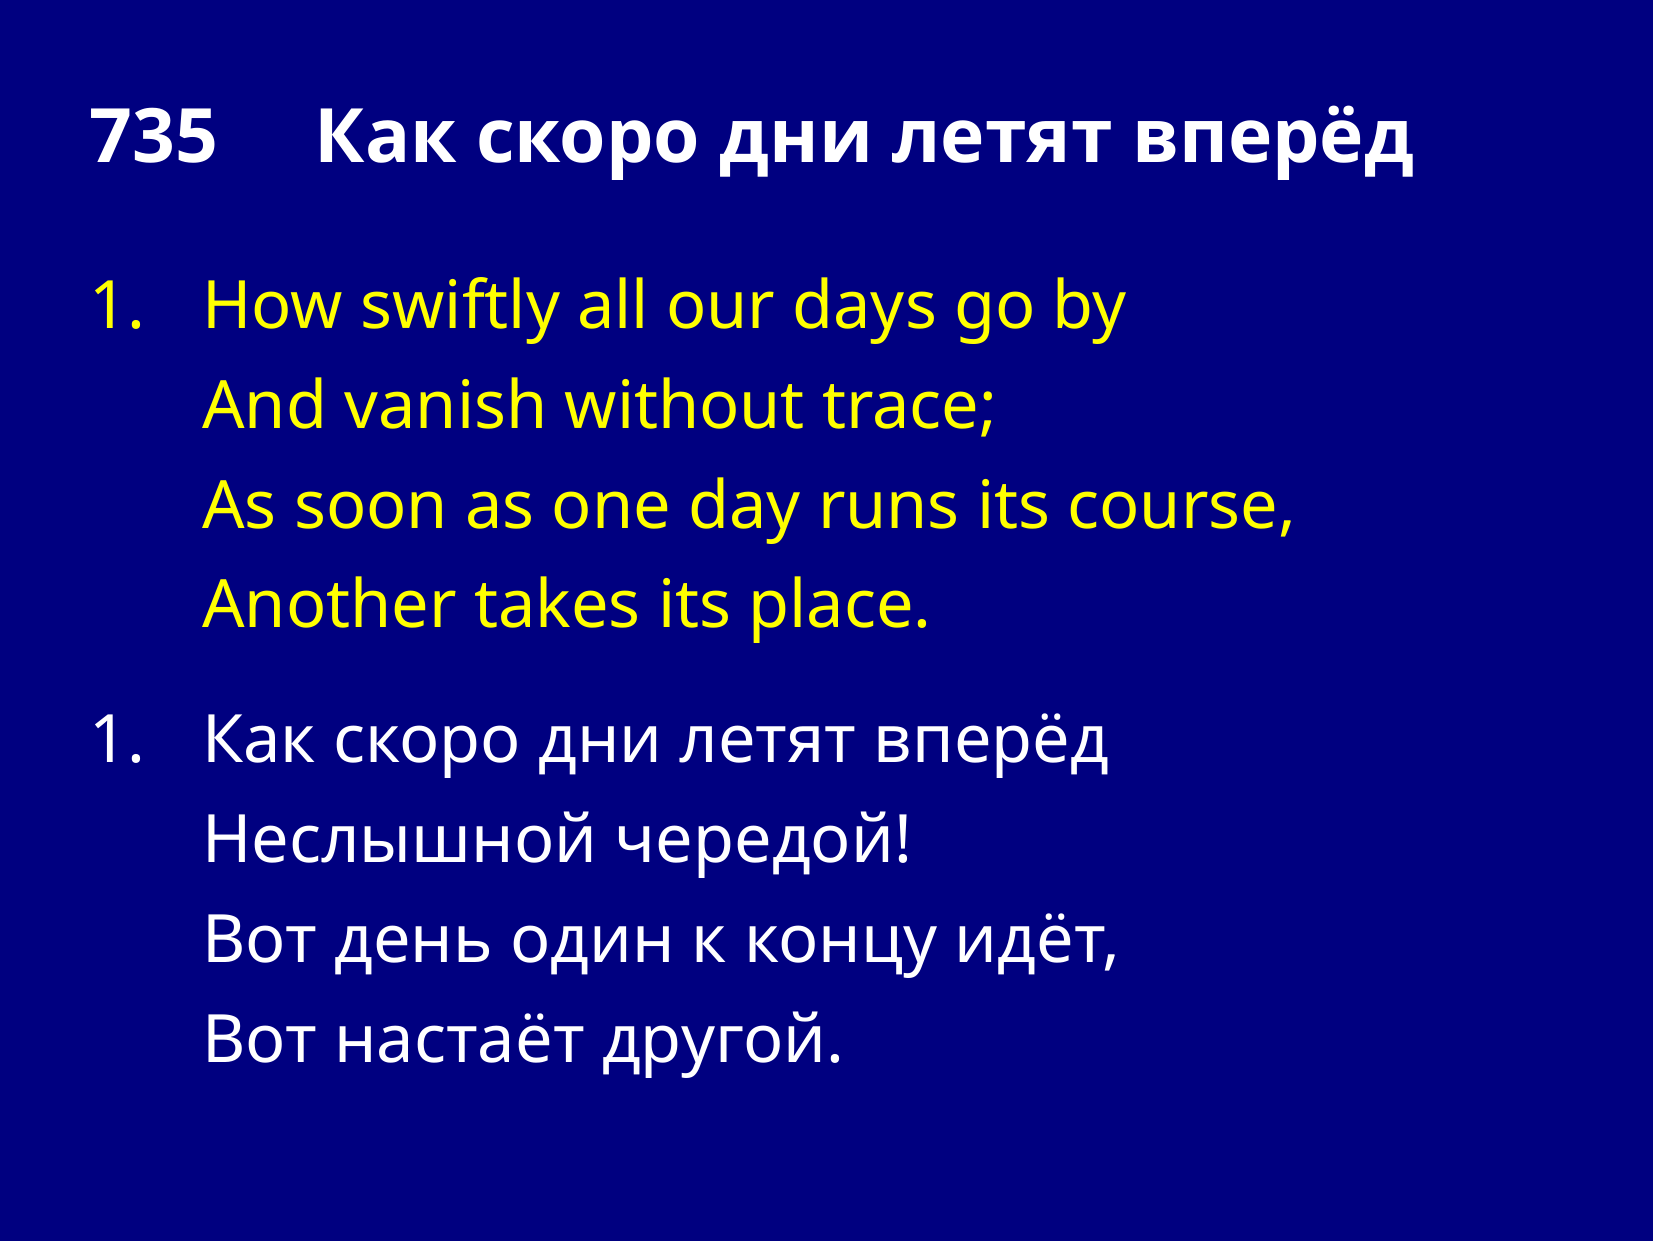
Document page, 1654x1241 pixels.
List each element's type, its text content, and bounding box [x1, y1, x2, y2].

text_box 1. Как скоро дни летят вперёд Неслышной чередой! Вот день один к концу идёт, Вот настаёт другой. [75, 675, 1576, 1163]
text_box 1. How swiftly all our days go by And vanish without trace; As soon as one day runs its course, Another takes its place. [75, 188, 1576, 638]
text_box 735 Как скоро дни летят вперёд [75, 75, 1576, 188]
